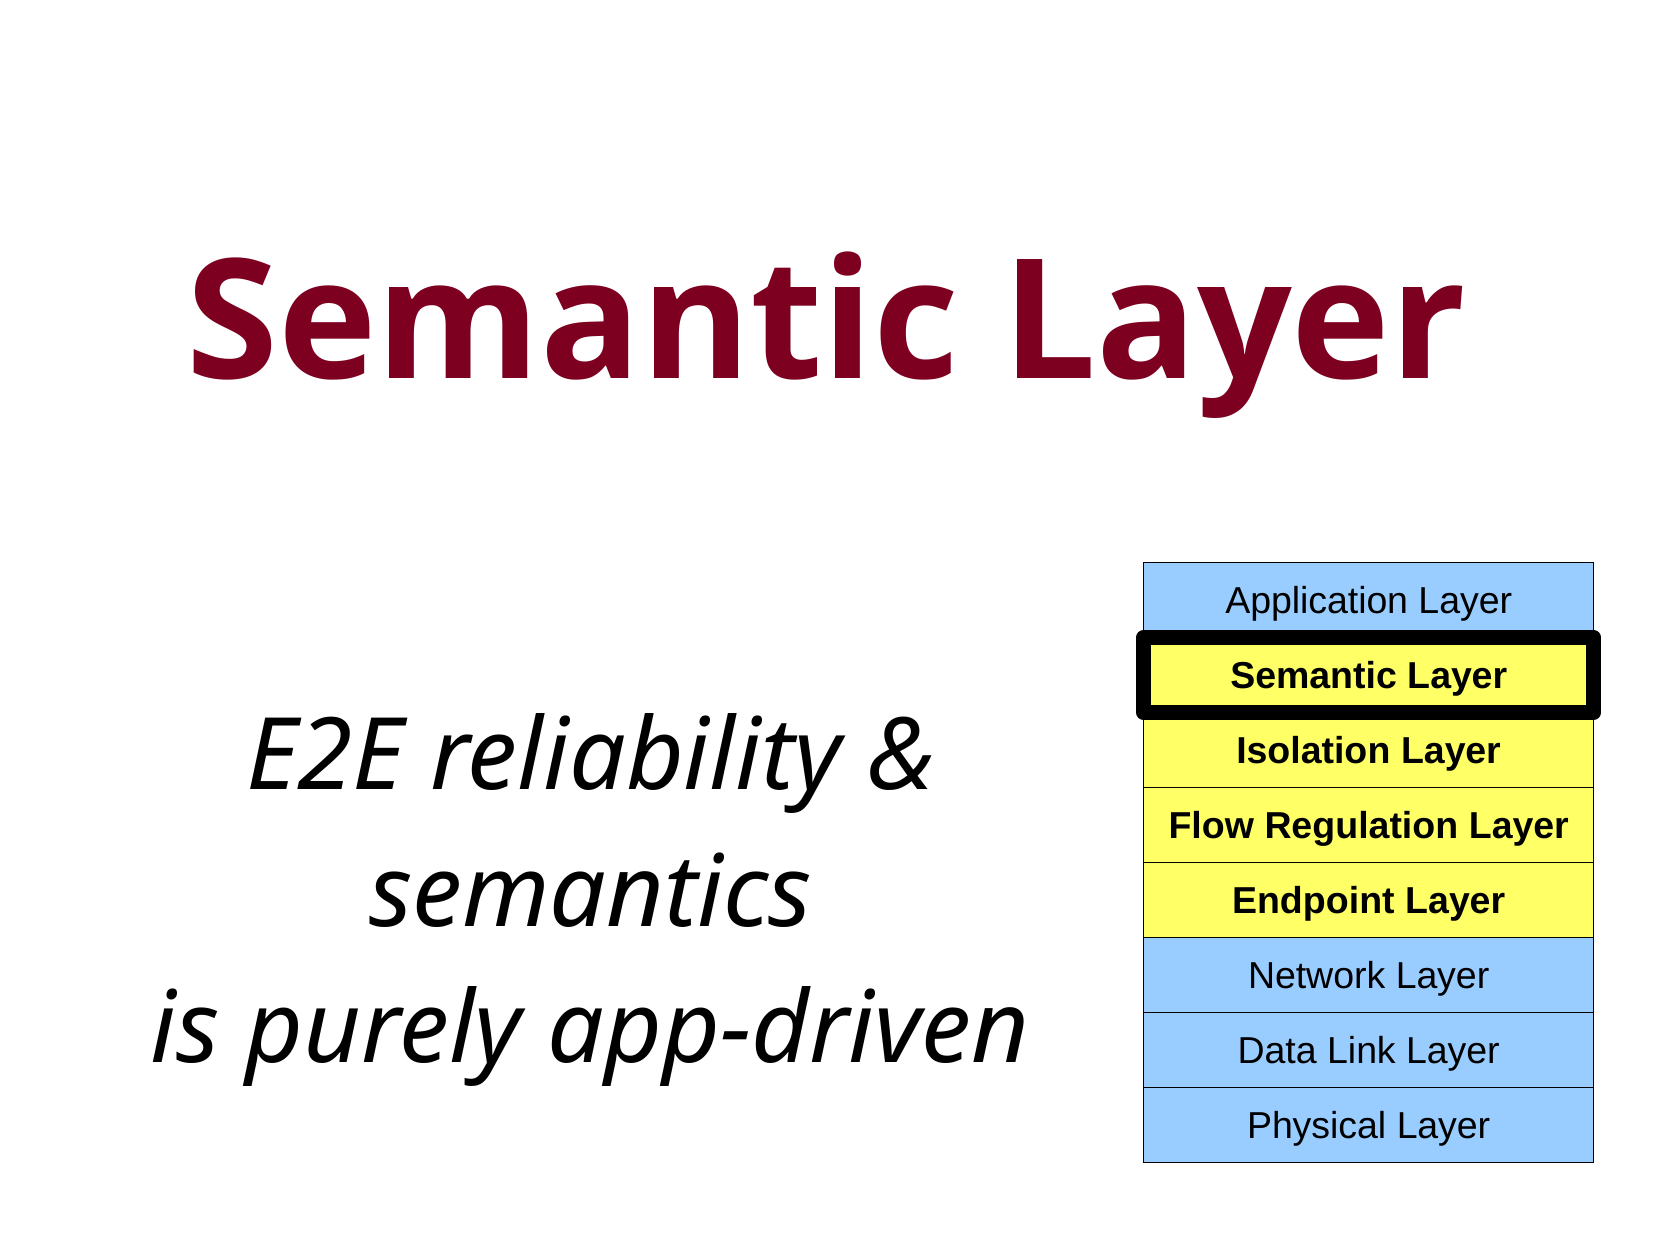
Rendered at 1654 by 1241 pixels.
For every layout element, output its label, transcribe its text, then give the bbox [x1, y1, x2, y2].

text_box Flow Regulation Layer [1143, 788, 1594, 863]
text_box Network Layer [1143, 938, 1594, 1013]
text_box Physical Layer [1143, 1088, 1594, 1163]
text_box Endpoint Layer [1143, 863, 1594, 938]
text_box Semantic Layer [1143, 637, 1594, 713]
text_box Data Link Layer [1143, 1013, 1594, 1088]
text_box Isolation Layer [1143, 713, 1594, 788]
title Semantic Layer [82, 8, 1571, 619]
subtitle E2E reliability & semantics is purely app-driven [56, 600, 1126, 1175]
text_box Application Layer [1143, 562, 1594, 637]
